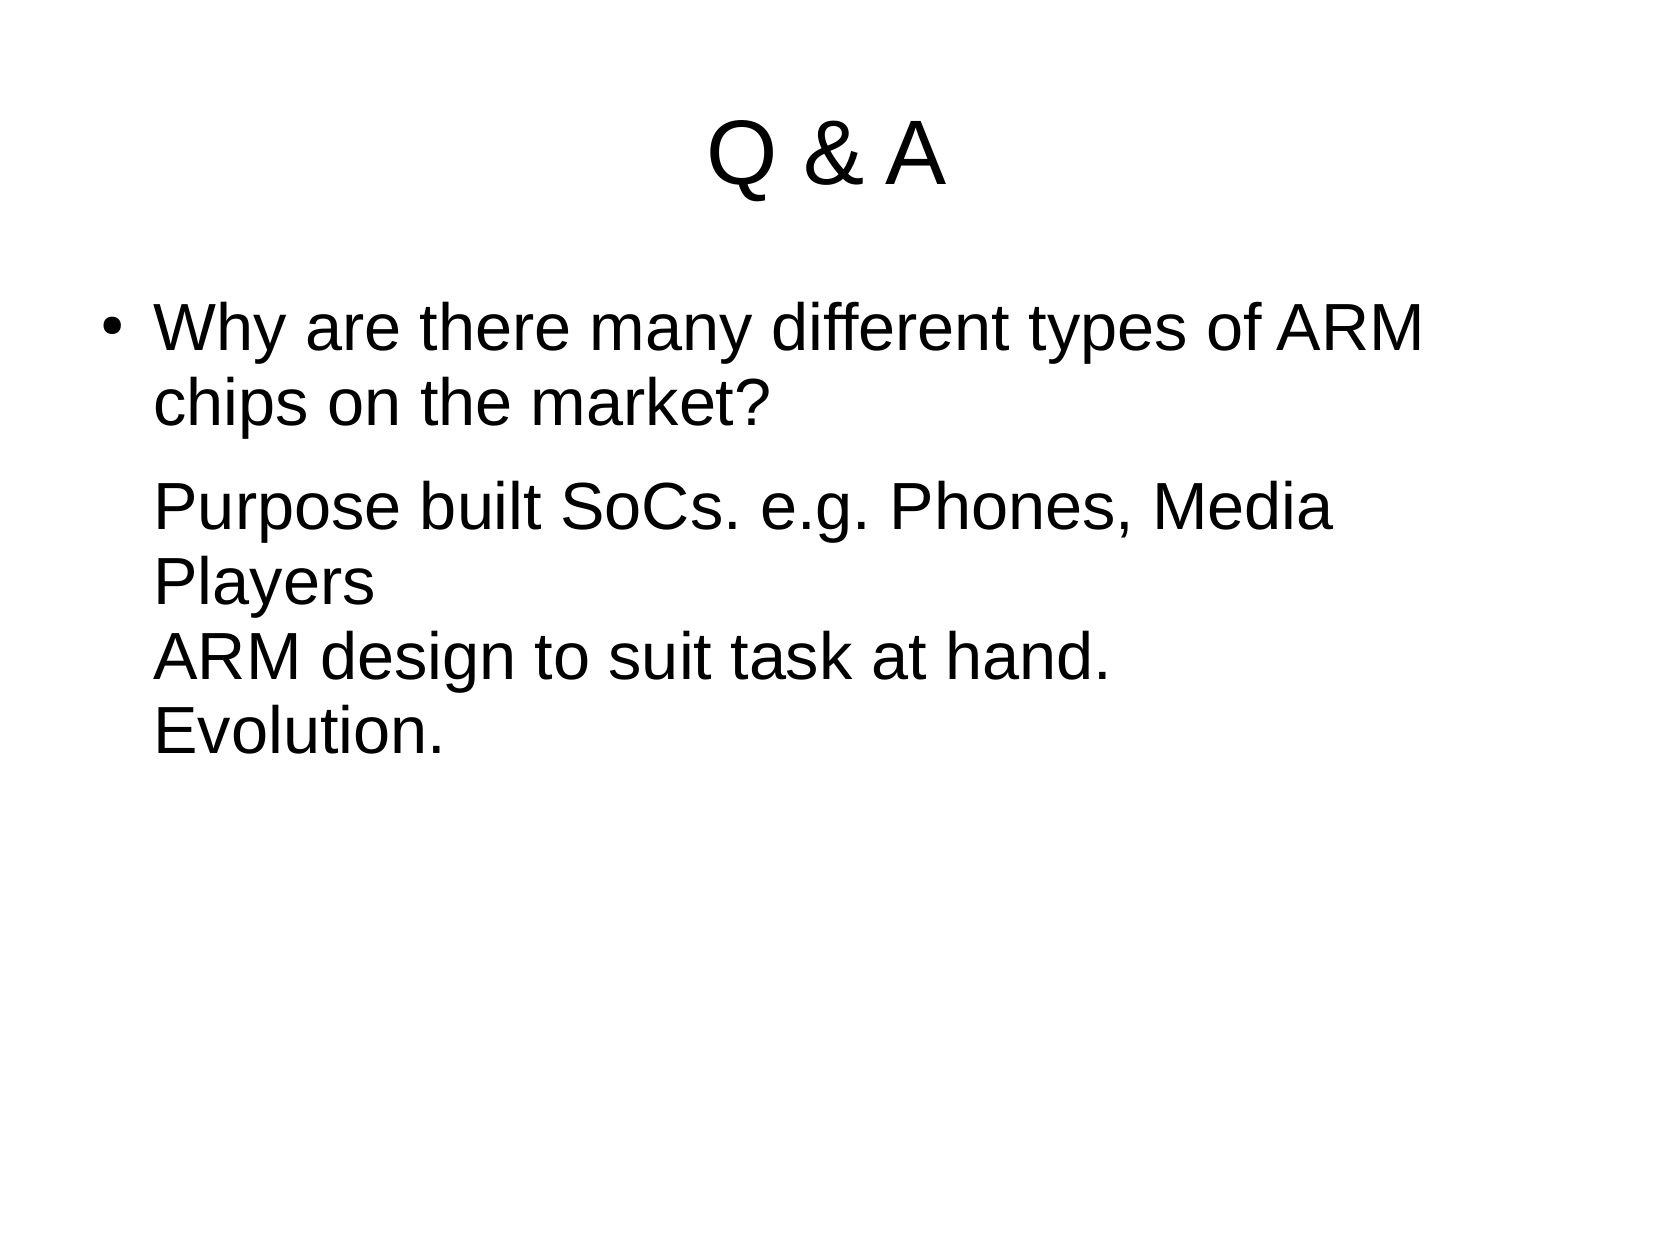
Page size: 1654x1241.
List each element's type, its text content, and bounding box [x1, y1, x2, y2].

list Why are there many different types of ARM chips on the market? Purpose built SoCs. e.g. Phones, Media Players ARM design to suit task at hand. Evolution. [82, 290, 1538, 1010]
title Q & A [82, 49, 1571, 257]
